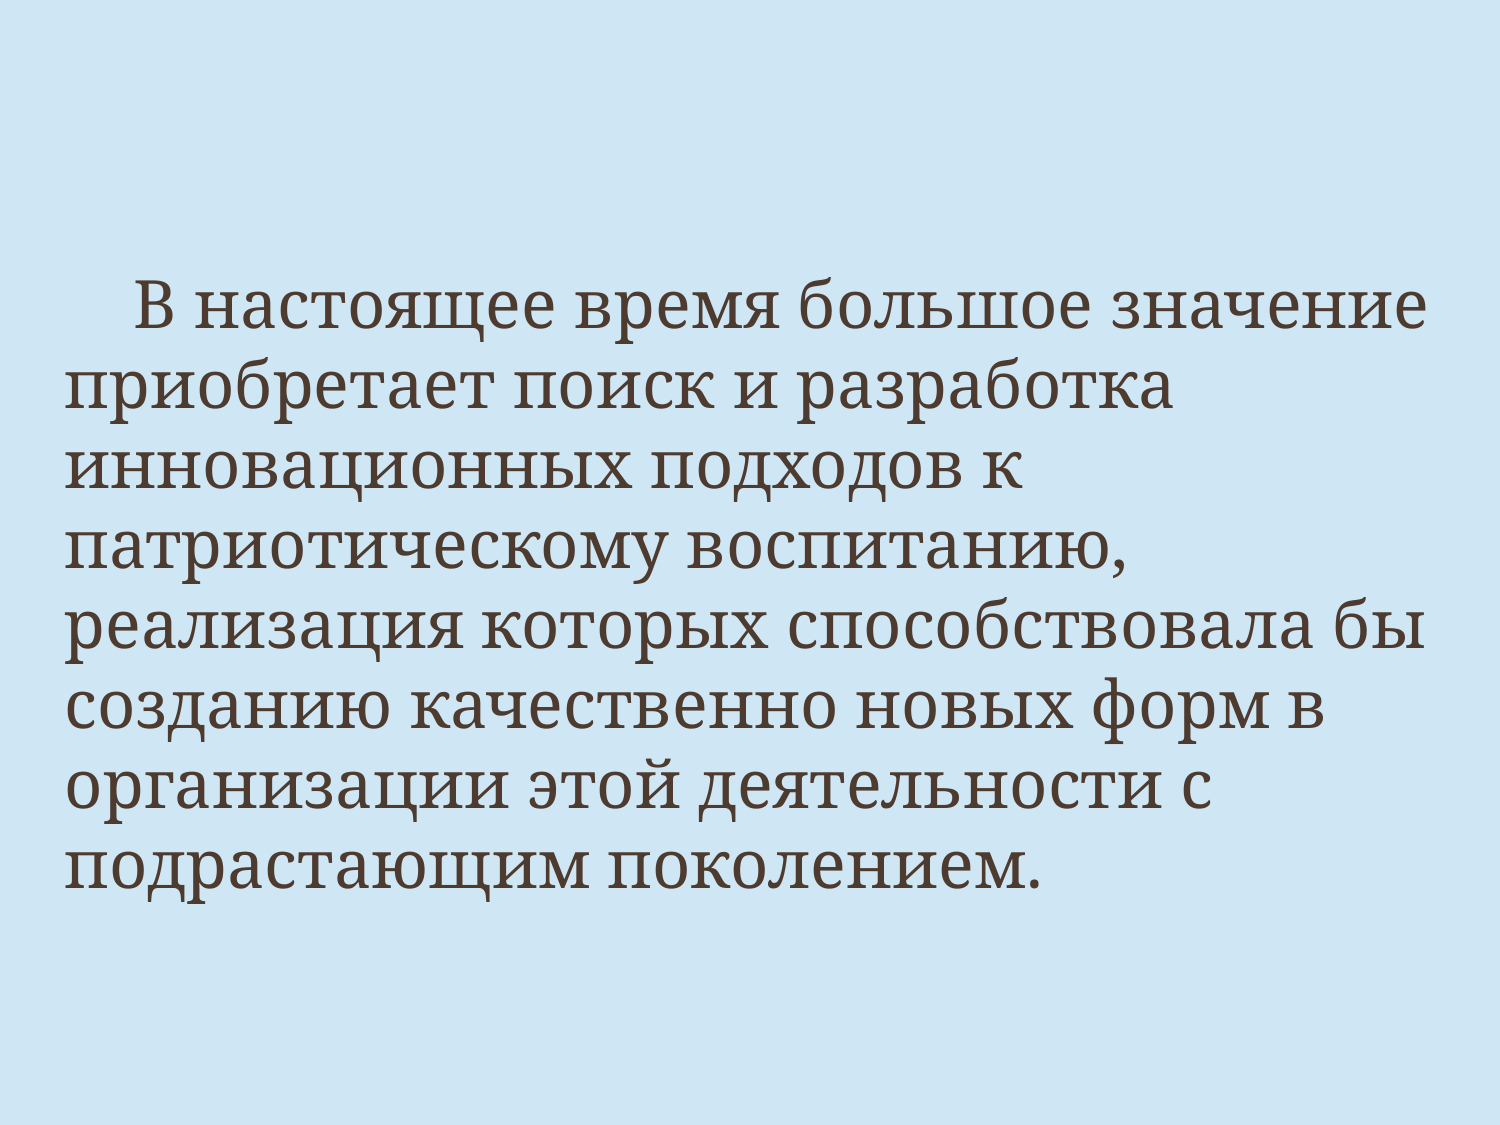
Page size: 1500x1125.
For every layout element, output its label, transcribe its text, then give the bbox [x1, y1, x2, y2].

list В настоящее время большое значение приобретает поиск и разработка инновационных подходов к патриотическому воспитанию, реализация которых способствовала бы созданию качественно новых форм в организации этой деятельности с подрастающим поколением. [50, 254, 1475, 998]
